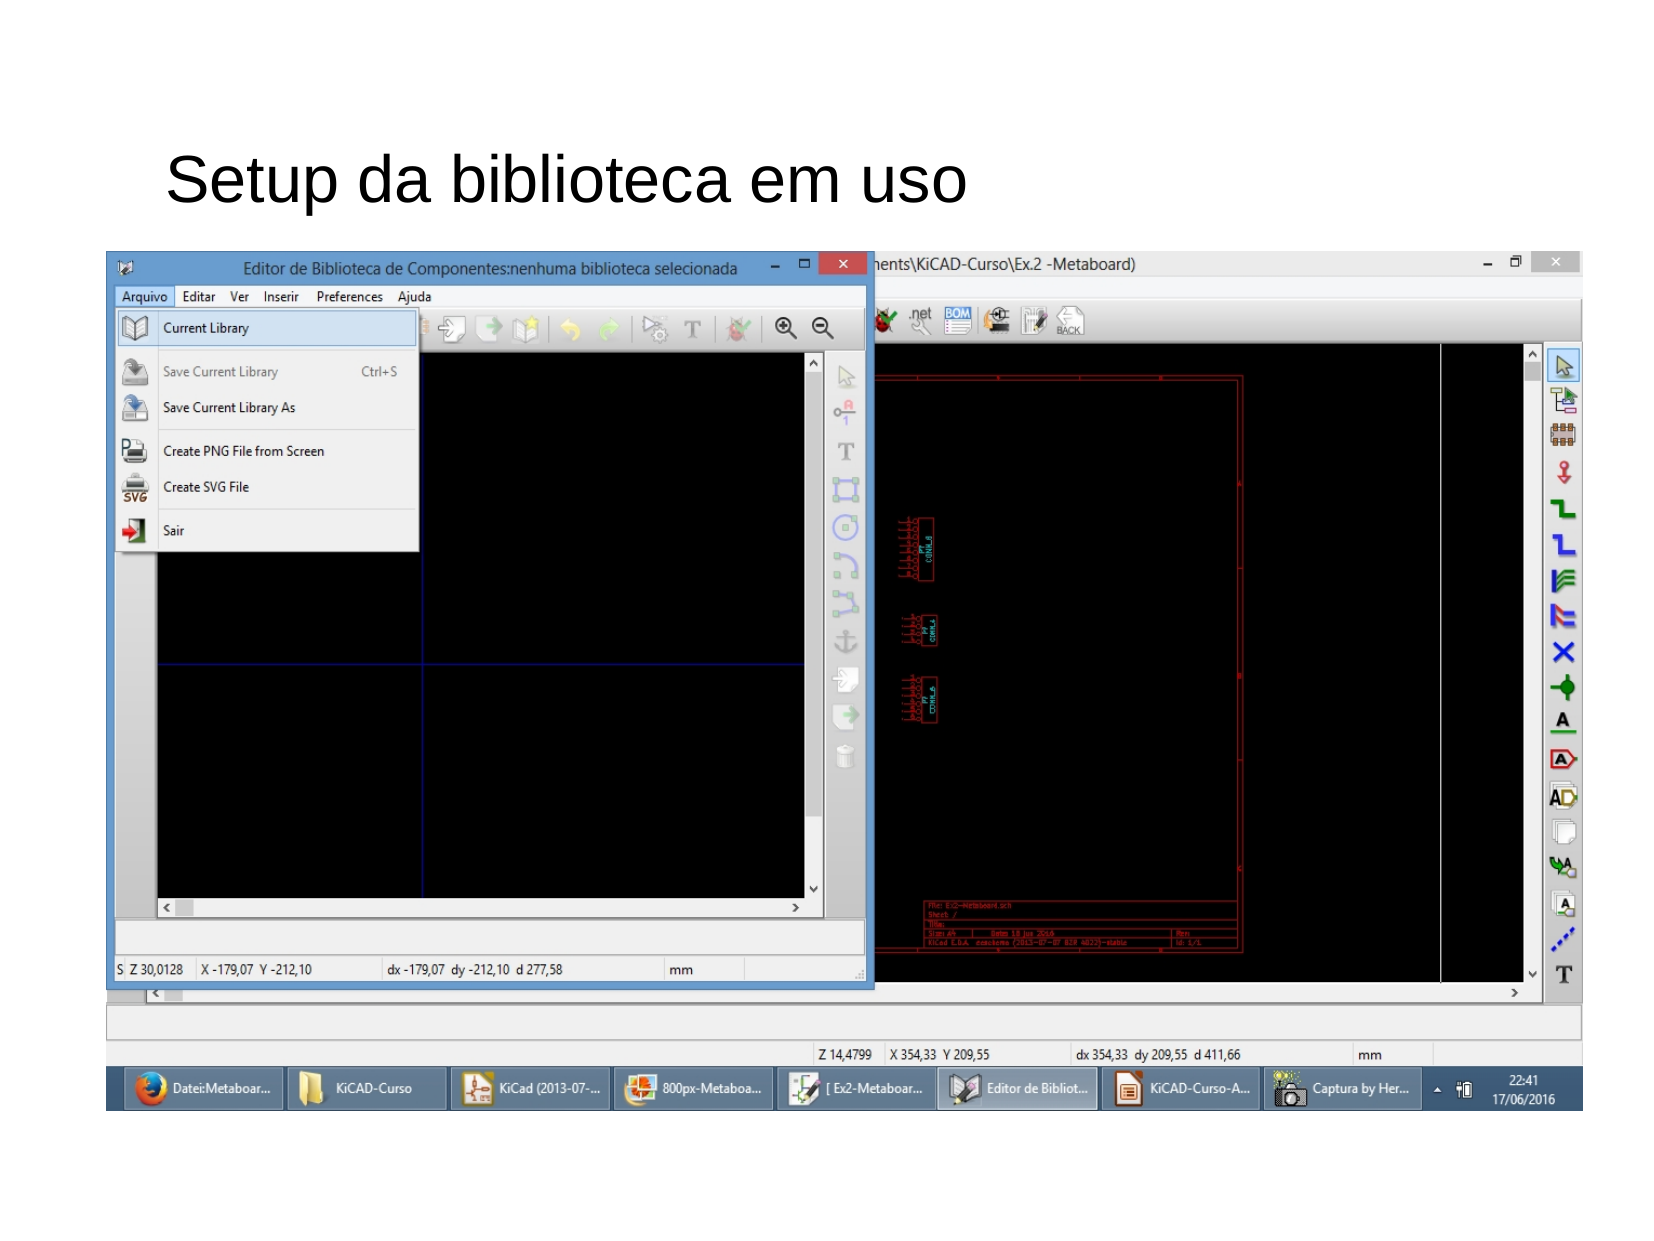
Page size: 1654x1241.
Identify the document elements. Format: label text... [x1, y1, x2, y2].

picture [106, 251, 1583, 1111]
list Setup da biblioteca em uso [94, 141, 1536, 235]
